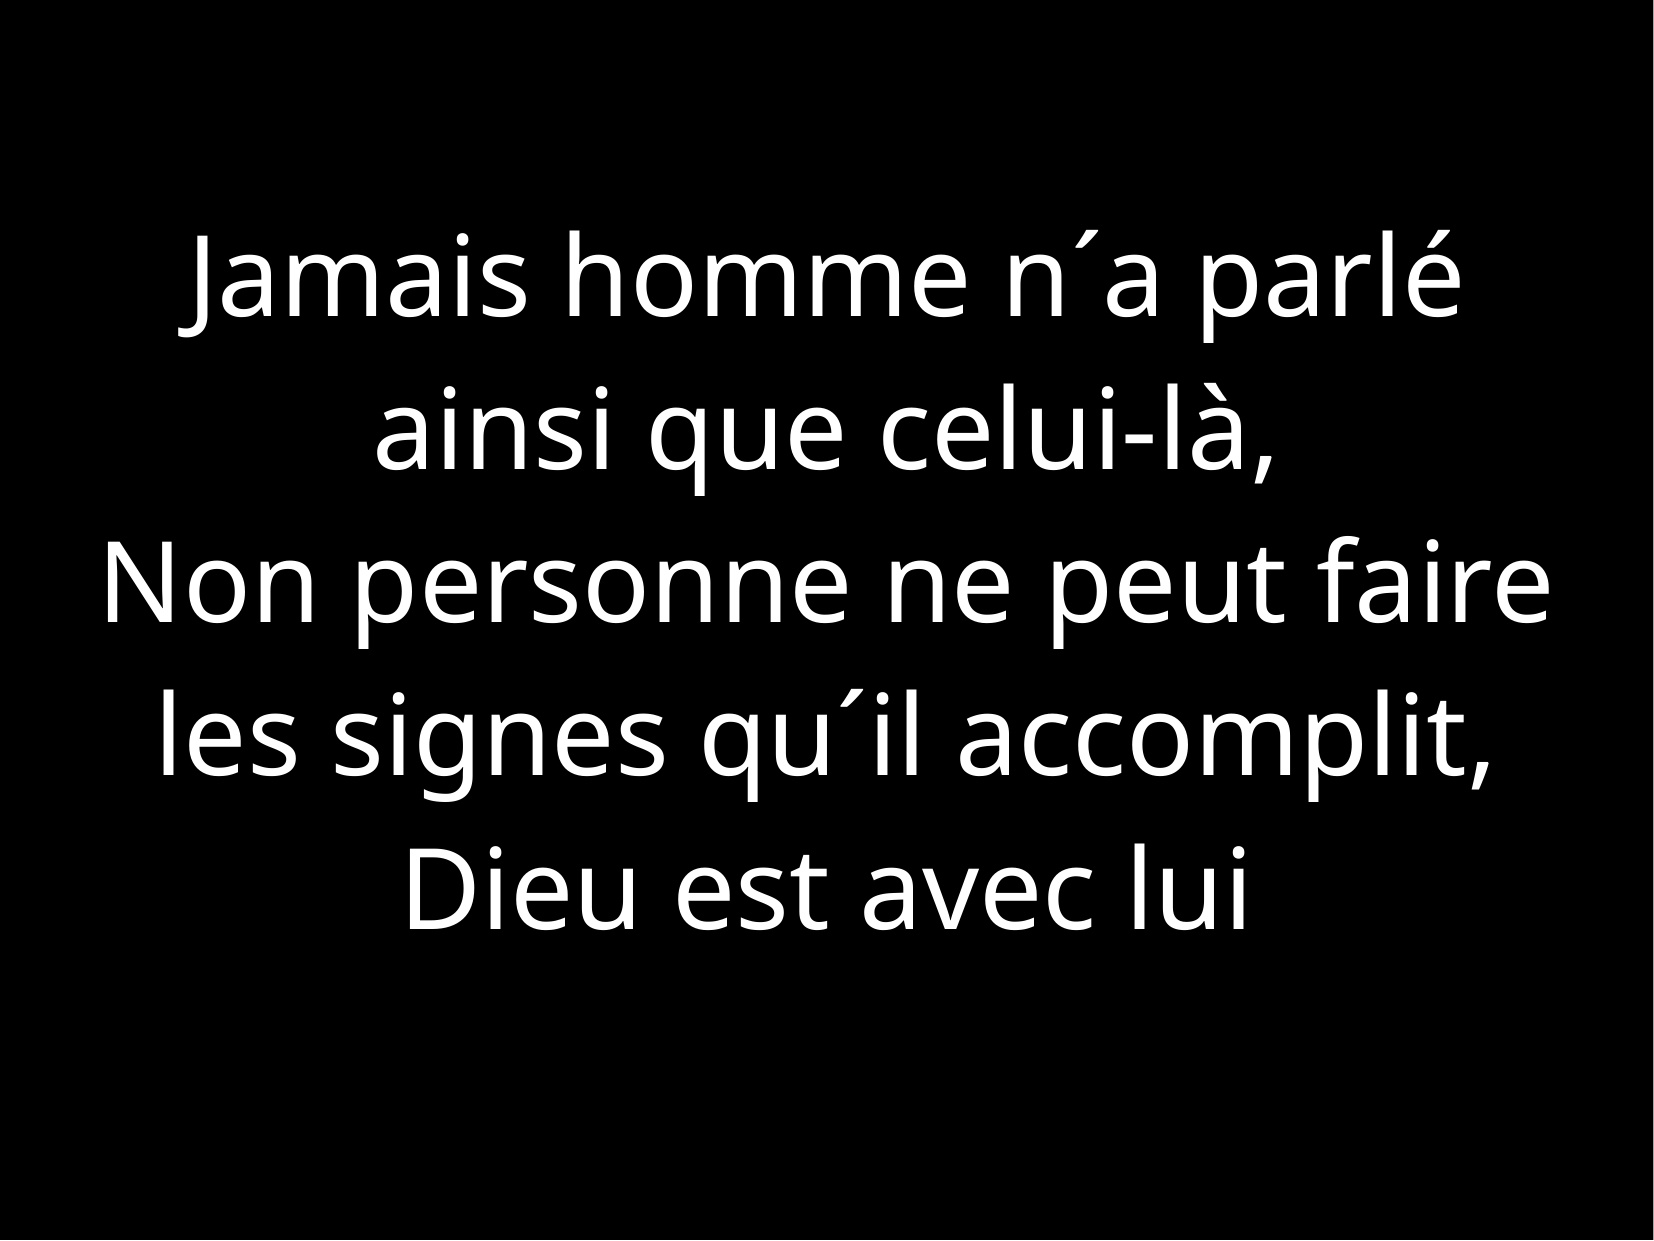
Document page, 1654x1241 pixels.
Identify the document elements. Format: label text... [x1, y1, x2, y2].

subtitle Jamais homme n´a parlé ainsi que celui-là, Non personne ne peut faire les signes qu´il accomplit, Dieu est avec lui [82, 49, 1571, 1109]
